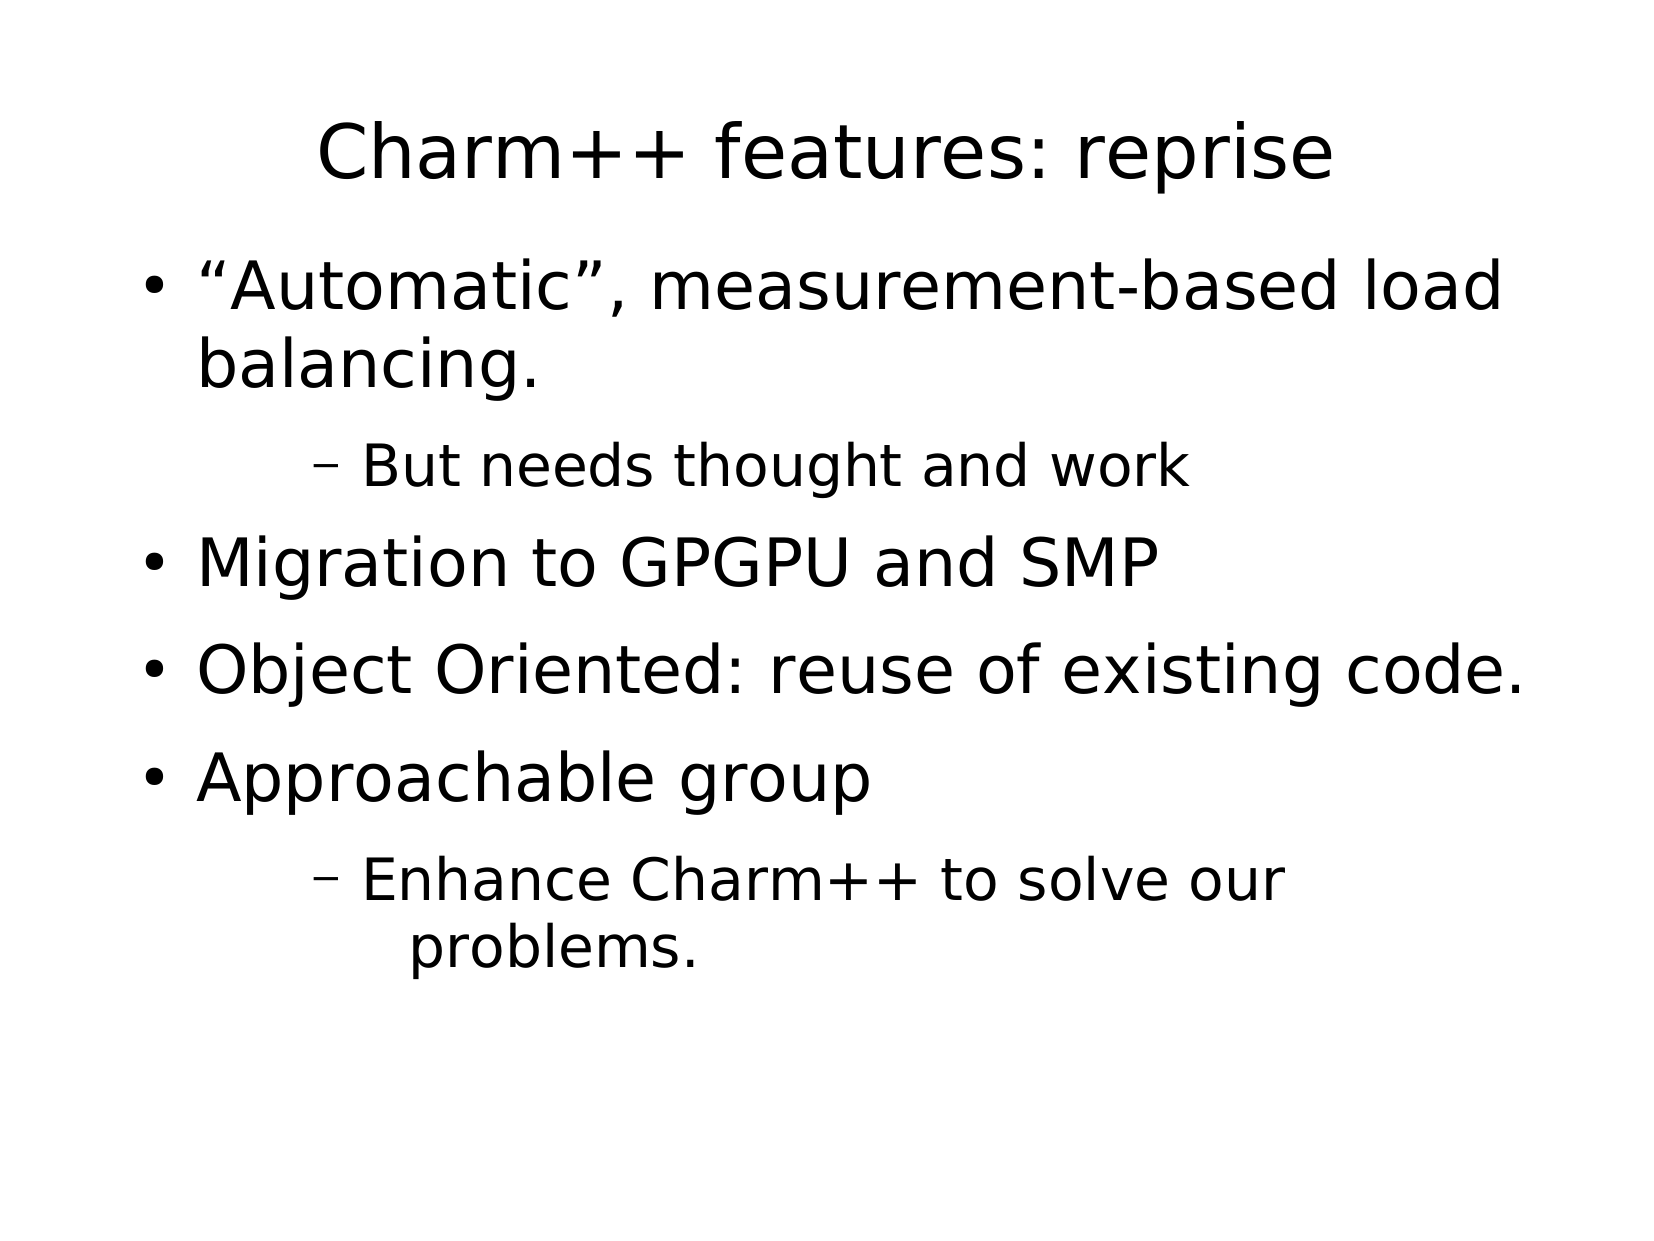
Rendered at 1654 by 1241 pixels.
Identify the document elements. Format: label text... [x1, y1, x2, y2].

title Charm++ features: reprise [82, 49, 1571, 257]
list “Automatic”, measurement-based load balancing. But needs thought and work Migration to GPGPU and SMP Object Oriented: reuse of existing code. Approachable group Enhance Charm++ to solve our problems. [125, 247, 1538, 1015]
